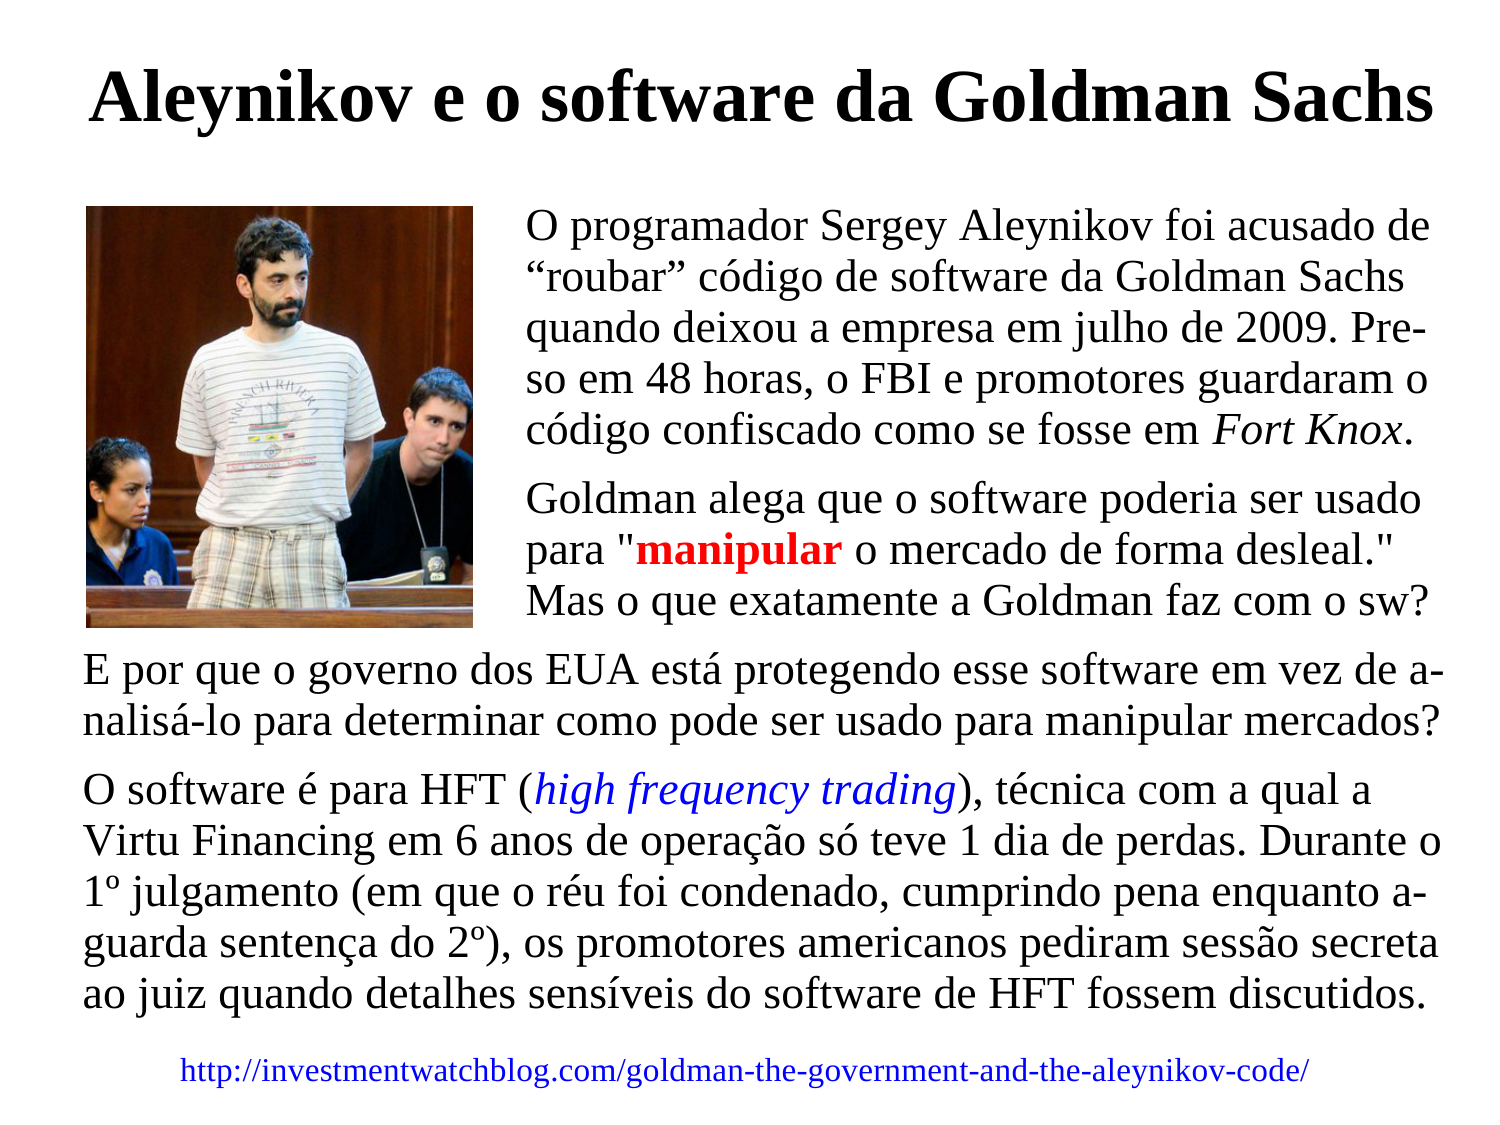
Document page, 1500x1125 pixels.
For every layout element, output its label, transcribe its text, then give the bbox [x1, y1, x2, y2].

title Aleynikov e o software da Goldman Sachs [70, 21, 1453, 172]
text_box E por que o governo dos EUA está protegendo esse software em vez de a- nalisá-lo para determinar como pode ser usado para manipular mercados? O software é para HFT (high frequency trading), técnica com a qual a Virtu Financing em 6 anos de operação só teve 1 dia de perdas. Durante o 1º julgamento (em que o réu foi condenado, cumprindo pena enquanto a- guarda sentença do 2º), os promotores americanos pediram sessão secreta ao juiz quando detalhes sensíveis do software de HFT fossem discutidos. [82, 643, 1455, 1019]
text_box http://investmentwatchblog.com/goldman-the-government-and-the-aleynikov-code/ [180, 1051, 1300, 1089]
picture [86, 206, 473, 628]
text_box O programador Sergey Aleynikov foi acusado de “roubar” código de software da Goldman Sachs quando deixou a empresa em julho de 2009. Pre- so em 48 horas, o FBI e promotores guardaram o código confiscado como se fosse em Fort Knox. Goldman alega que o software poderia ser usado para "manipular o mercado de forma desleal." Mas o que exatamente a Goldman faz com o sw? [525, 199, 1440, 632]
